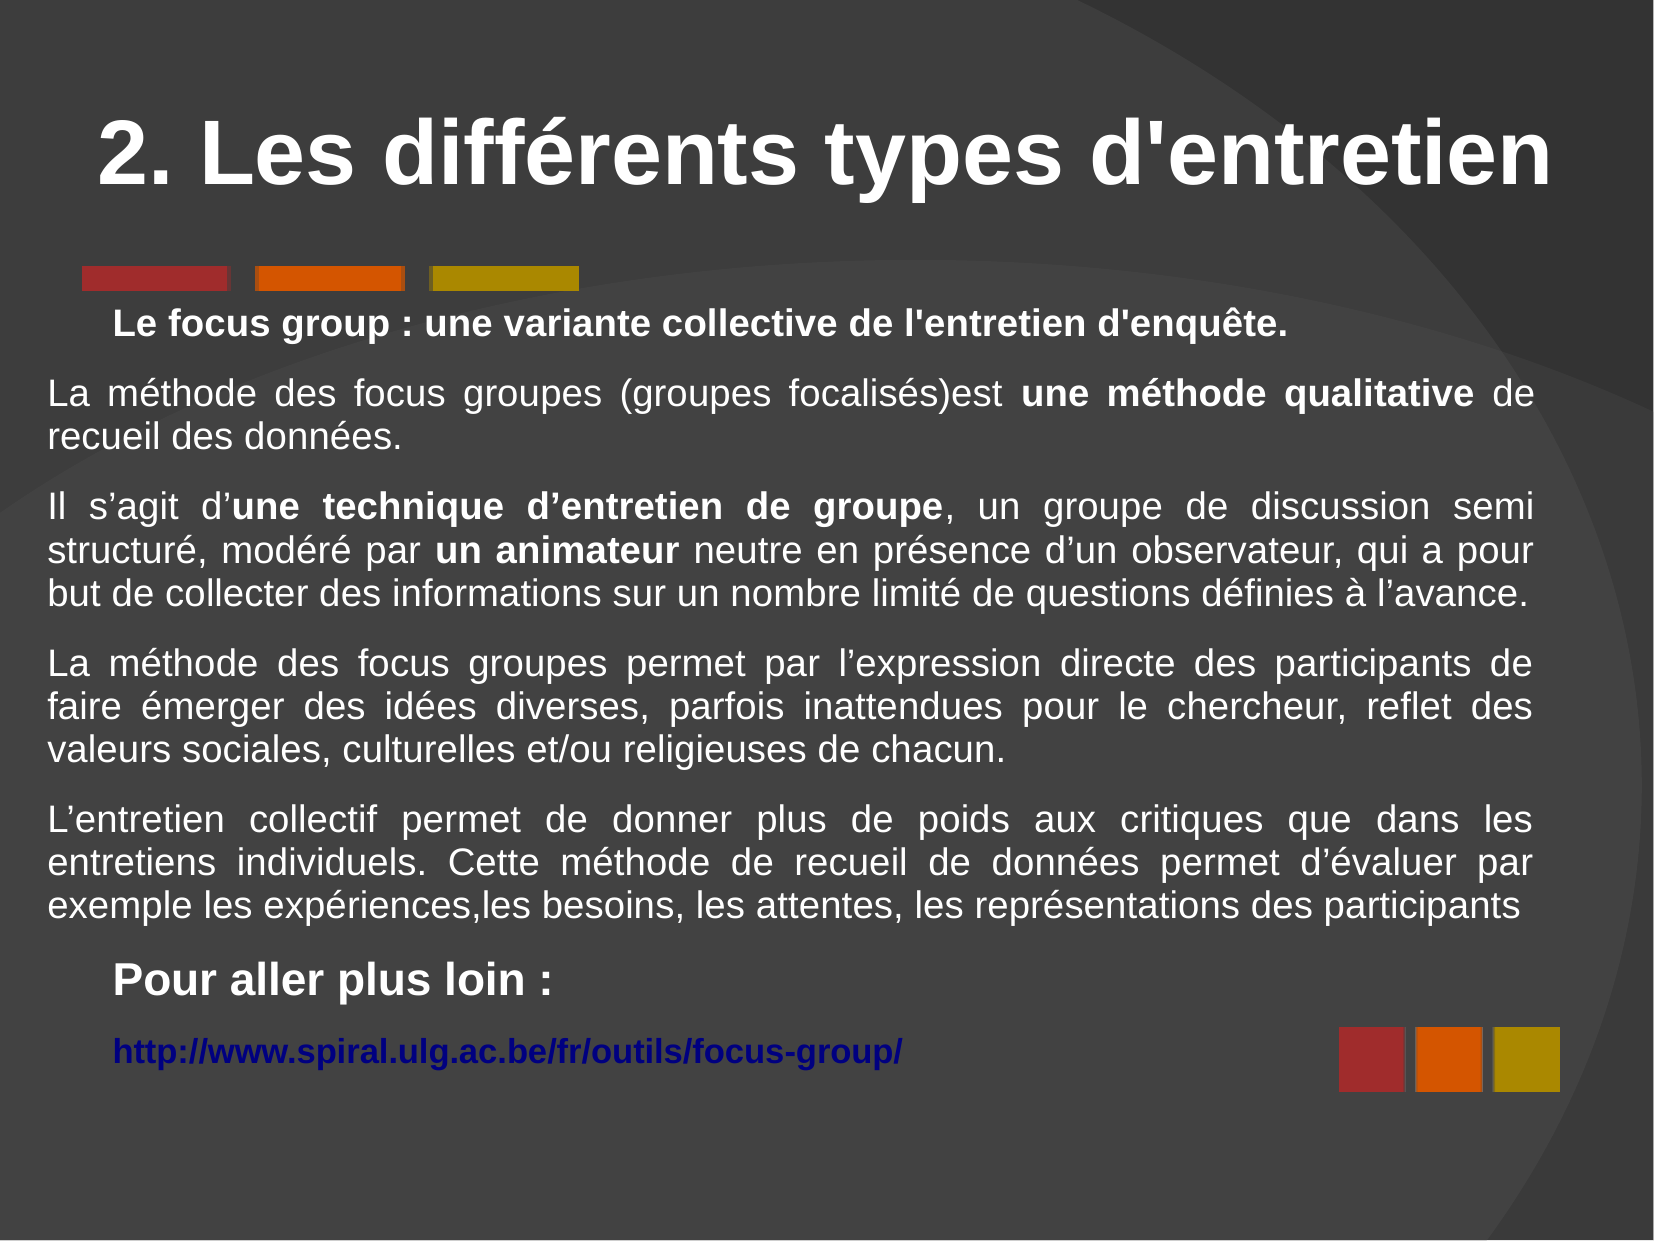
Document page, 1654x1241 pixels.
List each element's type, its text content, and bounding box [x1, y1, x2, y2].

picture [82, 266, 579, 291]
list Le focus group : une variante collective de l'entretien d'enquête. La méthode des focus groupes (groupes focalisés)est une méthode qualitative de recueil des données. Il s’agit d’une technique d’entretien de groupe, un groupe de discussion semi structuré, modéré par un animateur neutre en présence d’un observateur, qui a pour but de collecter des informations sur un nombre limité de questions définies à l’avance. La méthode des focus groupes permet par l’expression directe des participants de faire émerger des idées diverses, parfois inattendues pour le chercheur, reflet des valeurs sociales, culturelles et/ou religieuses de chacun. L’entretien collectif permet de donner plus de poids aux critiques que dans les entretiens individuels. Cette méthode de recueil de données permet d’évaluer par exemple les expériences,les besoins, les attentes, les représentations des participants Pour aller plus loin : http://www.spiral.ulg.ac.be/fr/outils/focus-group/ [47, 302, 1536, 1087]
picture [1339, 1027, 1560, 1092]
title 2. Les différents types d'entretien [82, 49, 1571, 257]
